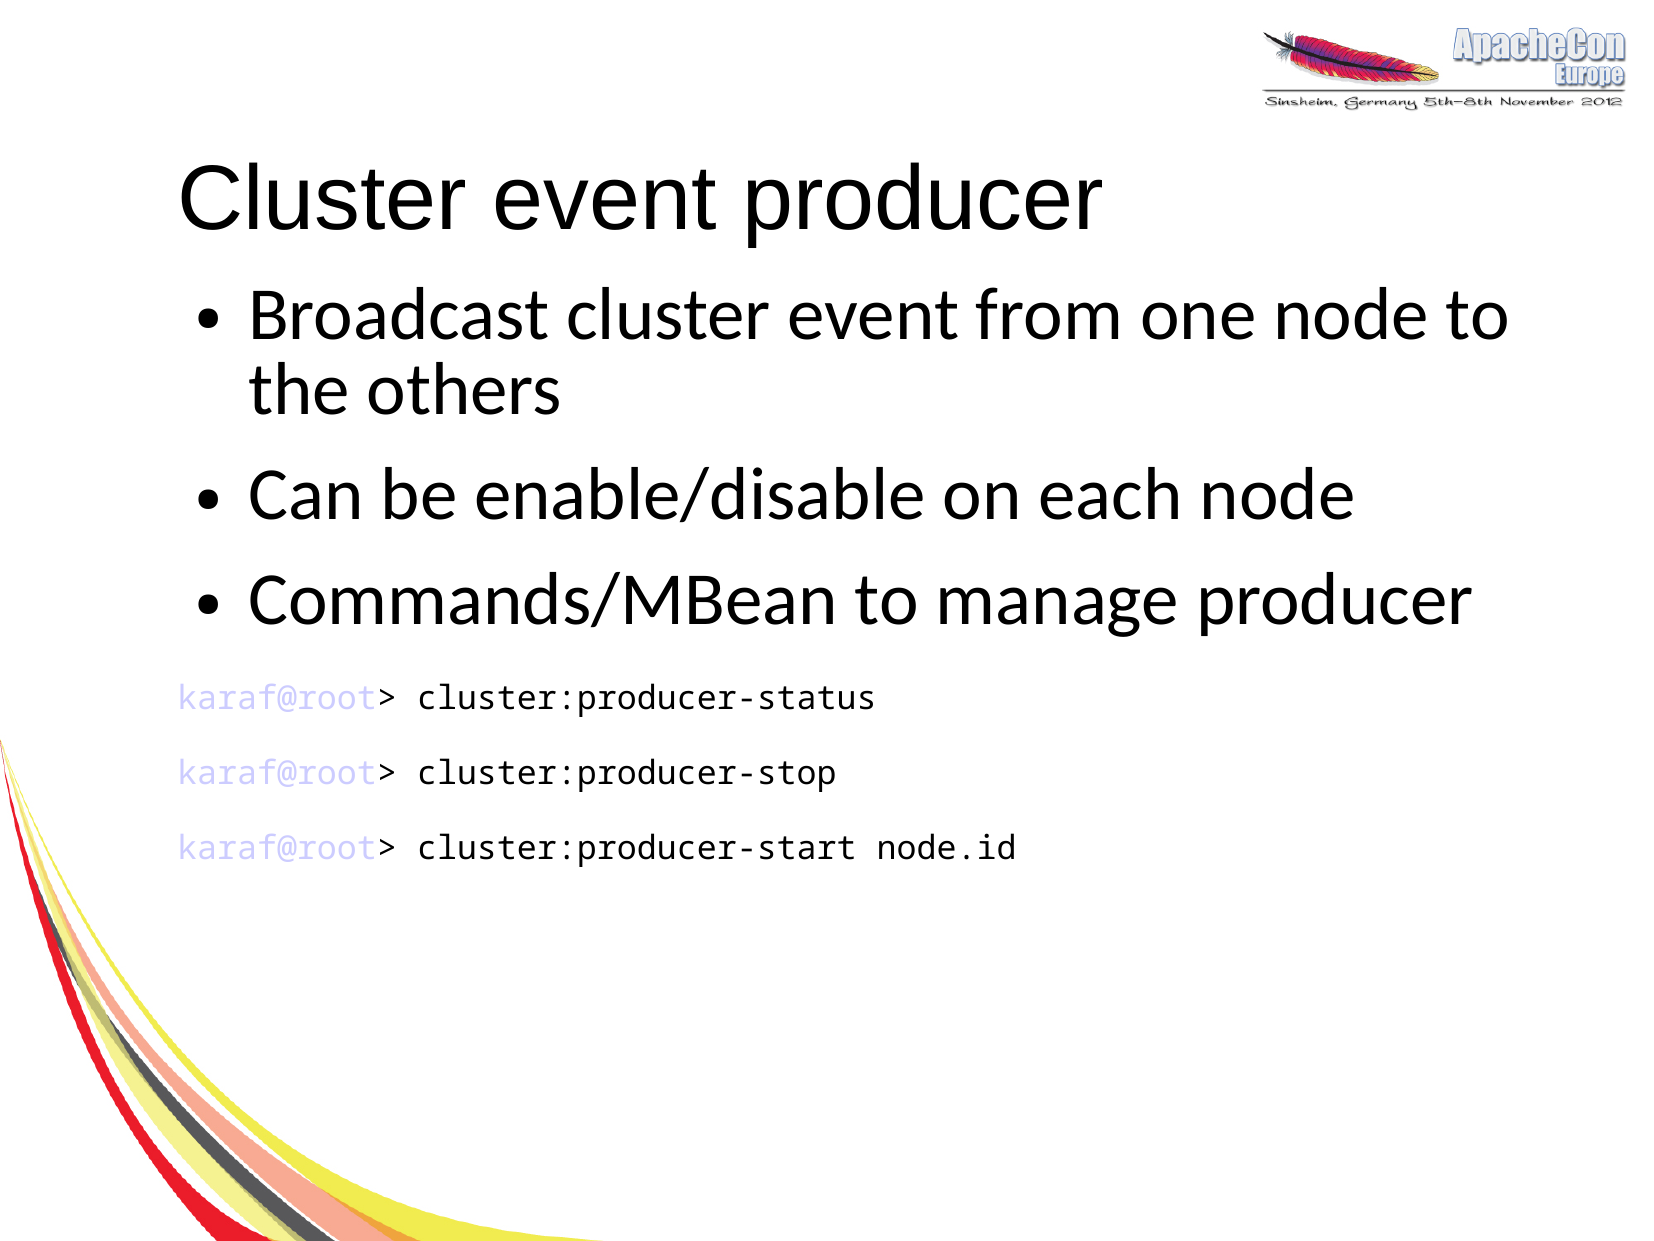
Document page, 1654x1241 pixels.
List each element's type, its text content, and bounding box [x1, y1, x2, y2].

list Broadcast cluster event from one node to the others Can be enable/disable on each node Commands/MBean to manage producer karaf@root> cluster:producer-status karaf@root> cluster:producer-stop karaf@root> cluster:producer-start node.id [177, 283, 1536, 1143]
picture [0, 0, 1654, 1241]
title Cluster event producer [177, 146, 1536, 250]
